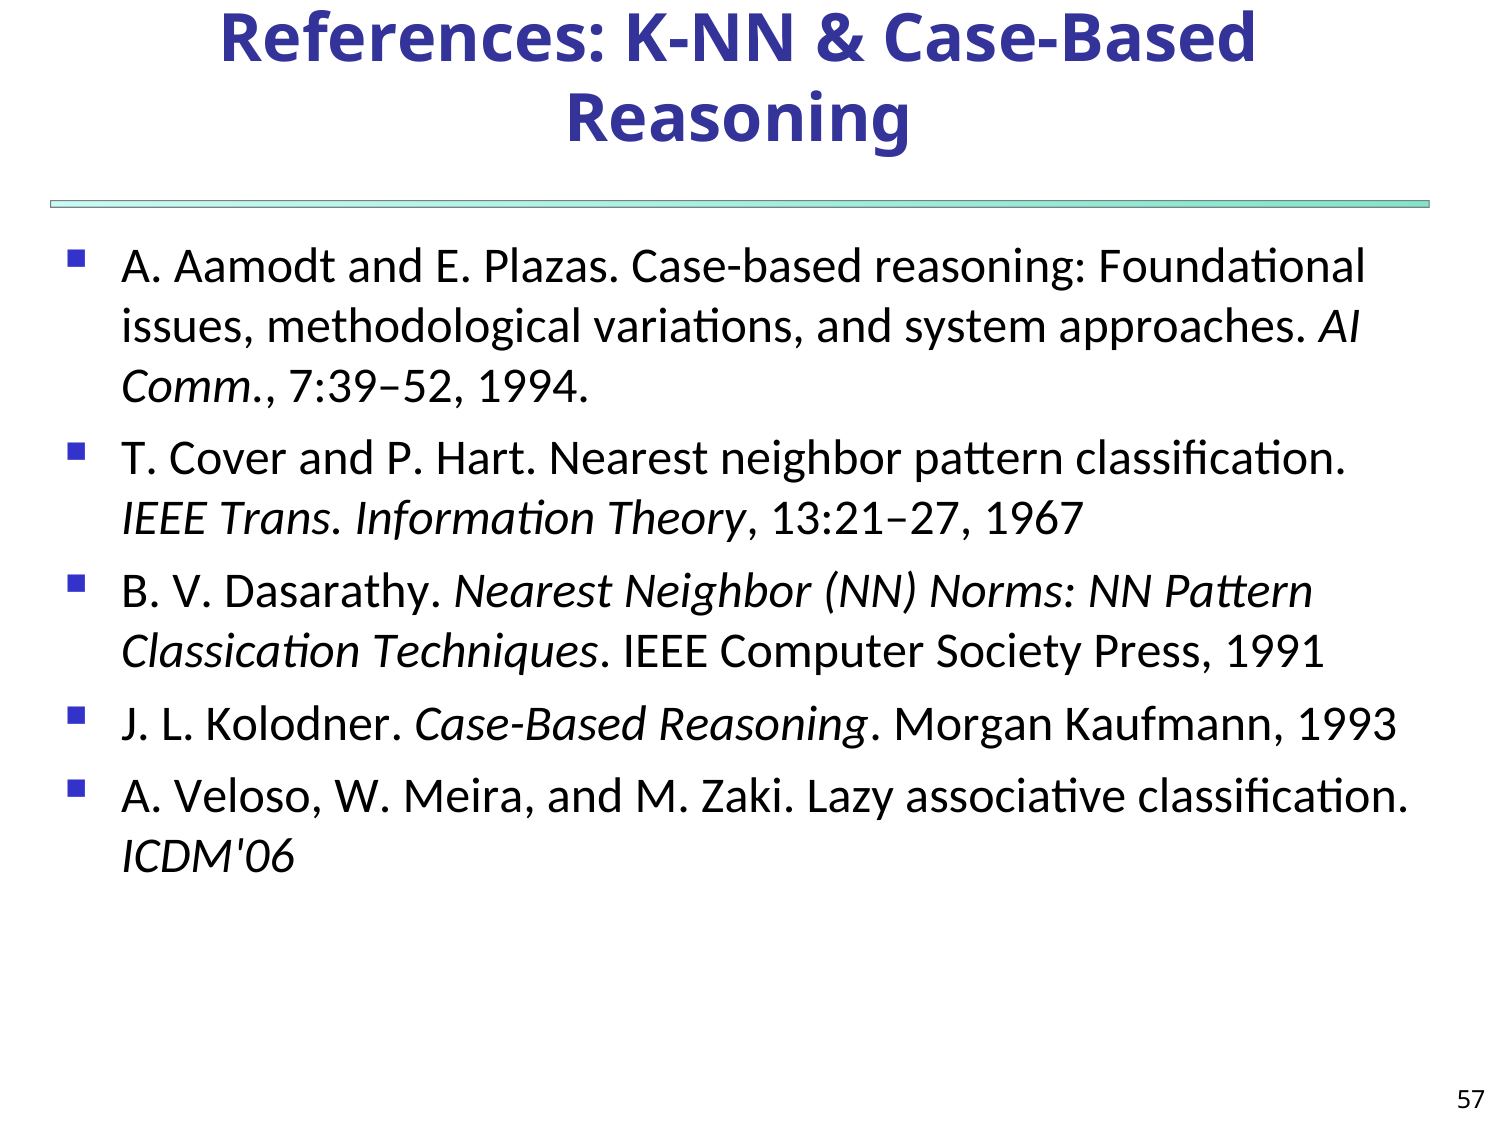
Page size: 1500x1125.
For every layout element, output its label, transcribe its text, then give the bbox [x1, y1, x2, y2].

text_box <number> [1187, 1062, 1500, 1125]
title References: K-NN & Case-Based Reasoning [50, 0, 1429, 163]
list A. Aamodt and E. Plazas. Case-based reasoning: Foundational issues, methodological variations, and system approaches. AI Comm., 7:39–52, 1994. T. Cover and P. Hart. Nearest neighbor pattern classification. IEEE Trans. Information Theory, 13:21–27, 1967 B. V. Dasarathy. Nearest Neighbor (NN) Norms: NN Pattern Classication Techniques. IEEE Computer Society Press, 1991 J. L. Kolodner. Case-Based Reasoning. Morgan Kaufmann, 1993 A. Veloso, W. Meira, and M. Zaki. Lazy associative classification. ICDM'06 [49, 224, 1438, 1070]
